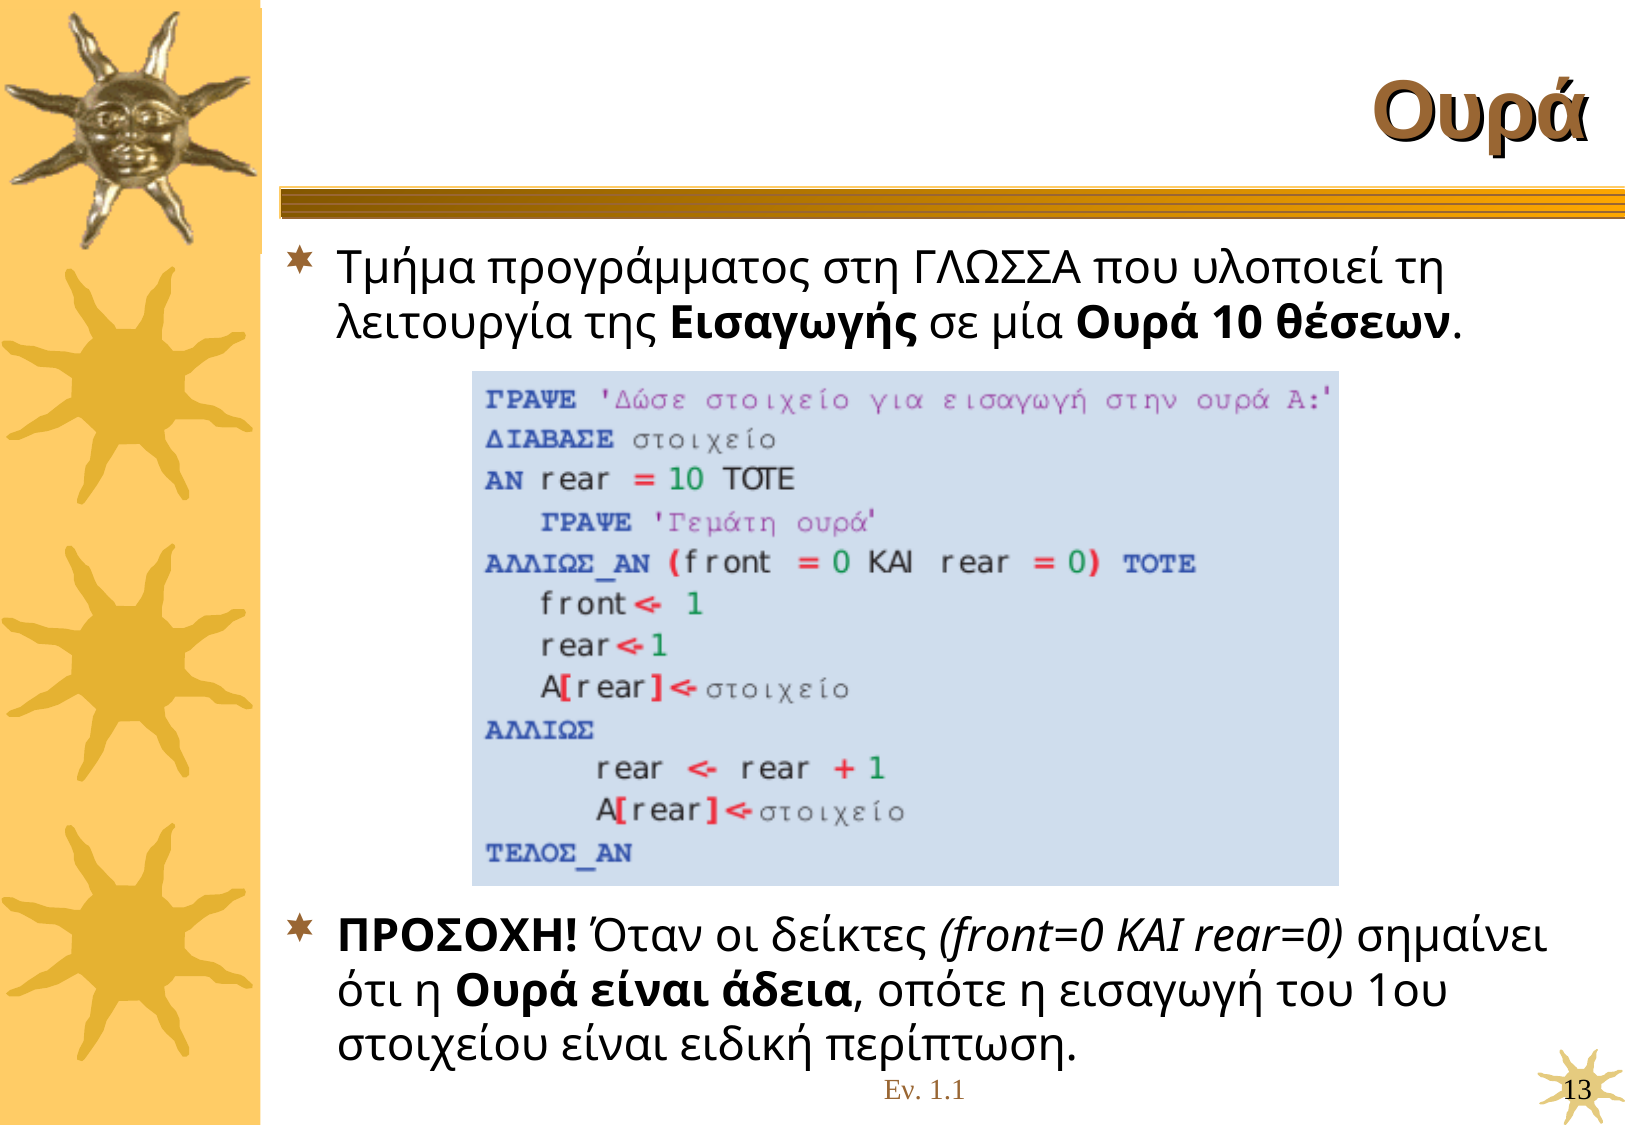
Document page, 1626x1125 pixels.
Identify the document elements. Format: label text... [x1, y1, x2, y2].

picture [1, 163, 262, 254]
picture [472, 371, 1339, 886]
text_box ΠΡΟΣΟΧΗ! Όταν οι δείκτες (front=0 ΚΑΙ rear=0) σημαίνει ότι η Ουρά είναι άδεια, οπότε η εισαγωγή του 1ου στοιχείου είναι ειδική περίπτωση. [265, 897, 1625, 1102]
text_box Τμήμα προγράμματος στη ΓΛΩΣΣΑ που υλοποιεί τη λειτουργία της Εισαγωγής σε μία Ουρά 10 θέσεων. [265, 230, 1625, 443]
text_box Ουρά [0, 0, 1625, 163]
